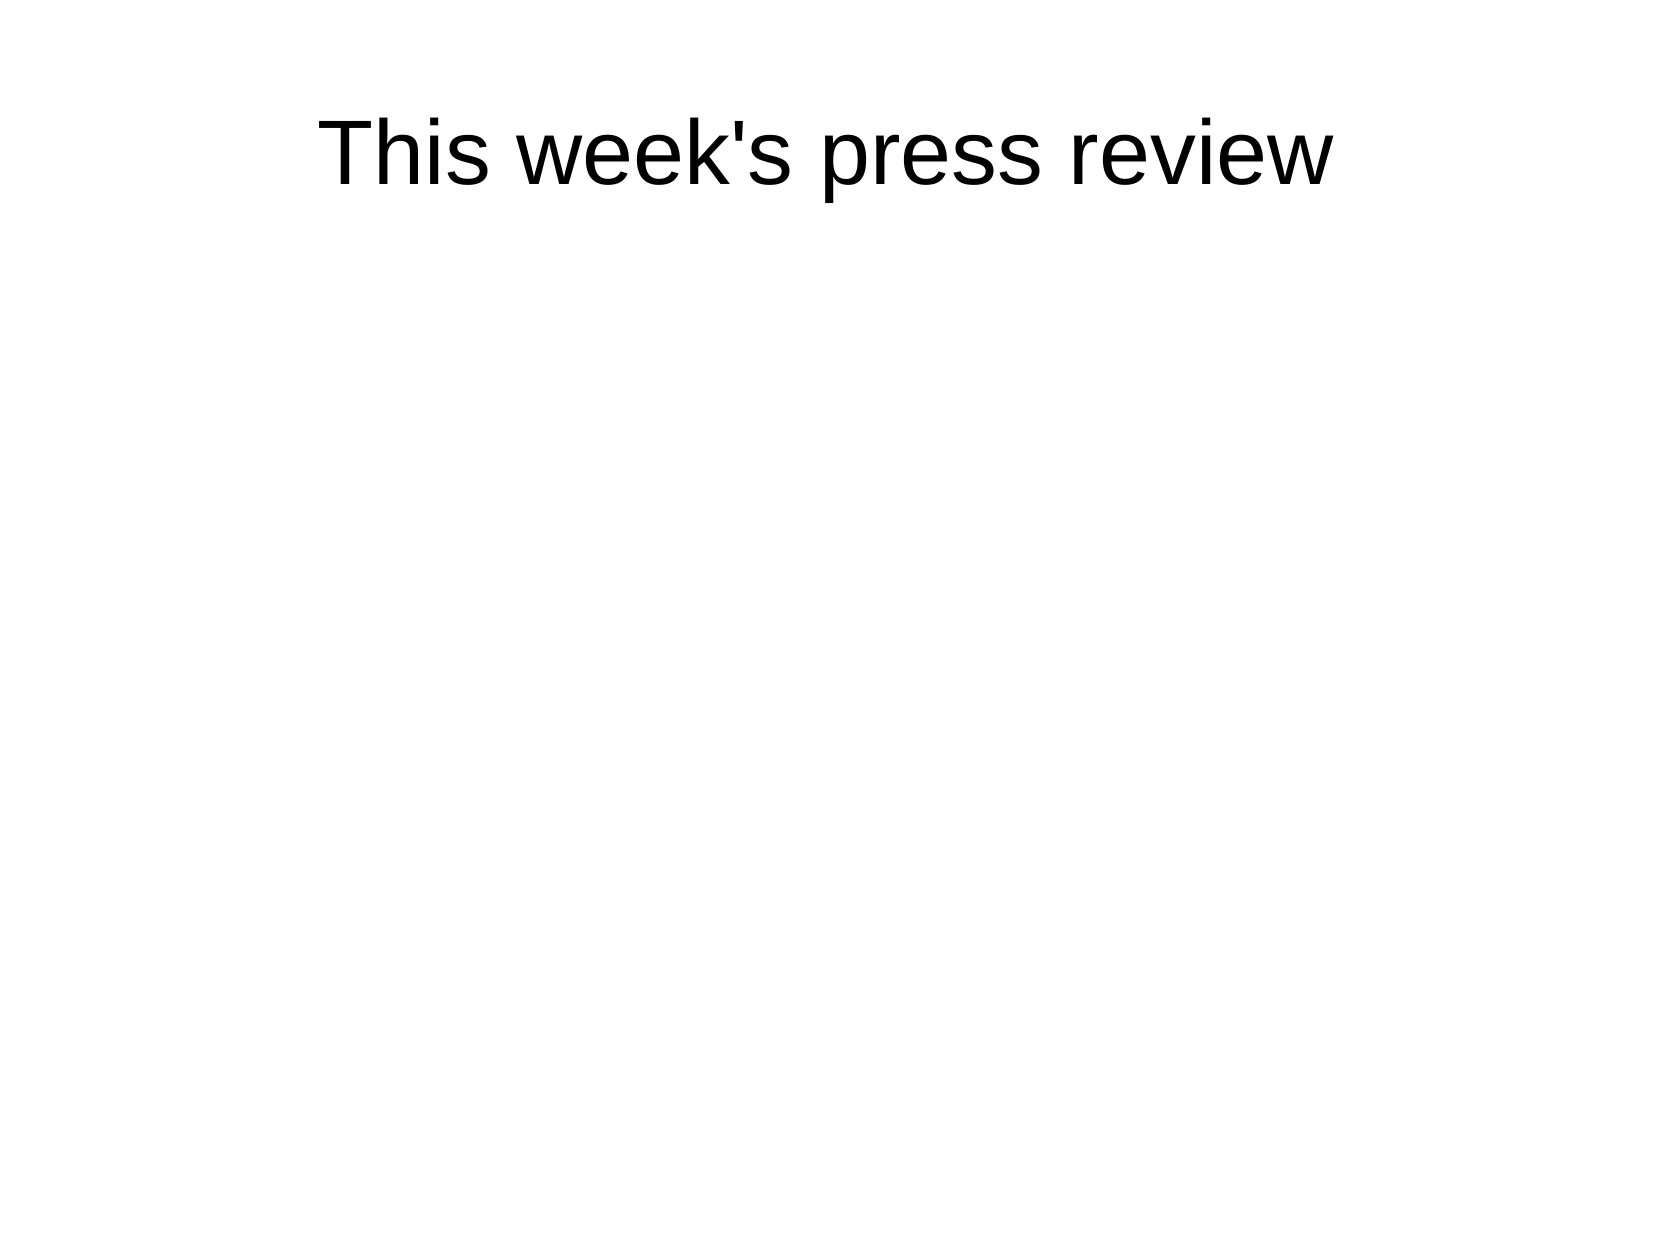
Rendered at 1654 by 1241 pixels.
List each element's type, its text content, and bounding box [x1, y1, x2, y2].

title This week's press review [82, 49, 1571, 257]
